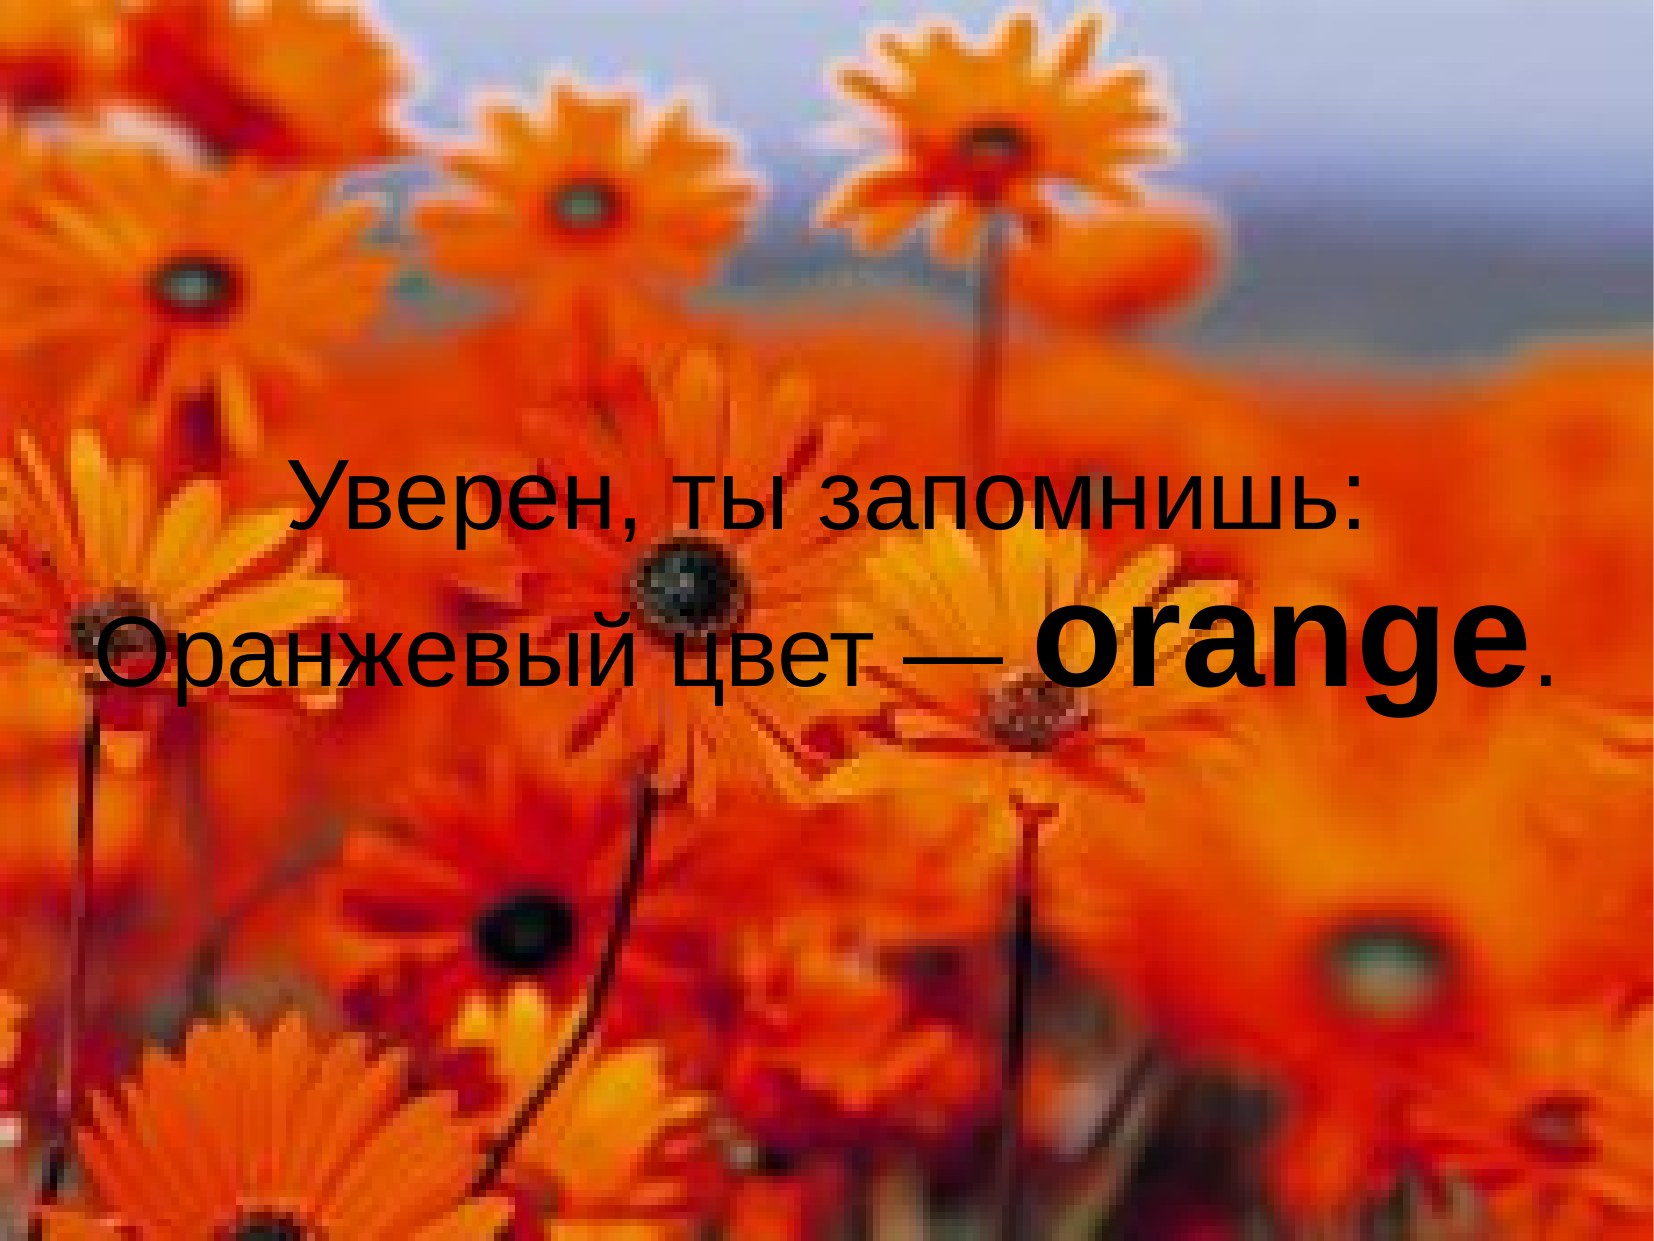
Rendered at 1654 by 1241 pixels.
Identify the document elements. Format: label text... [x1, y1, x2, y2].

subtitle Уверен, ты запомнишь: Оранжевый цвет — orange. [82, 49, 1571, 1109]
picture [0, 0, 1654, 1241]
